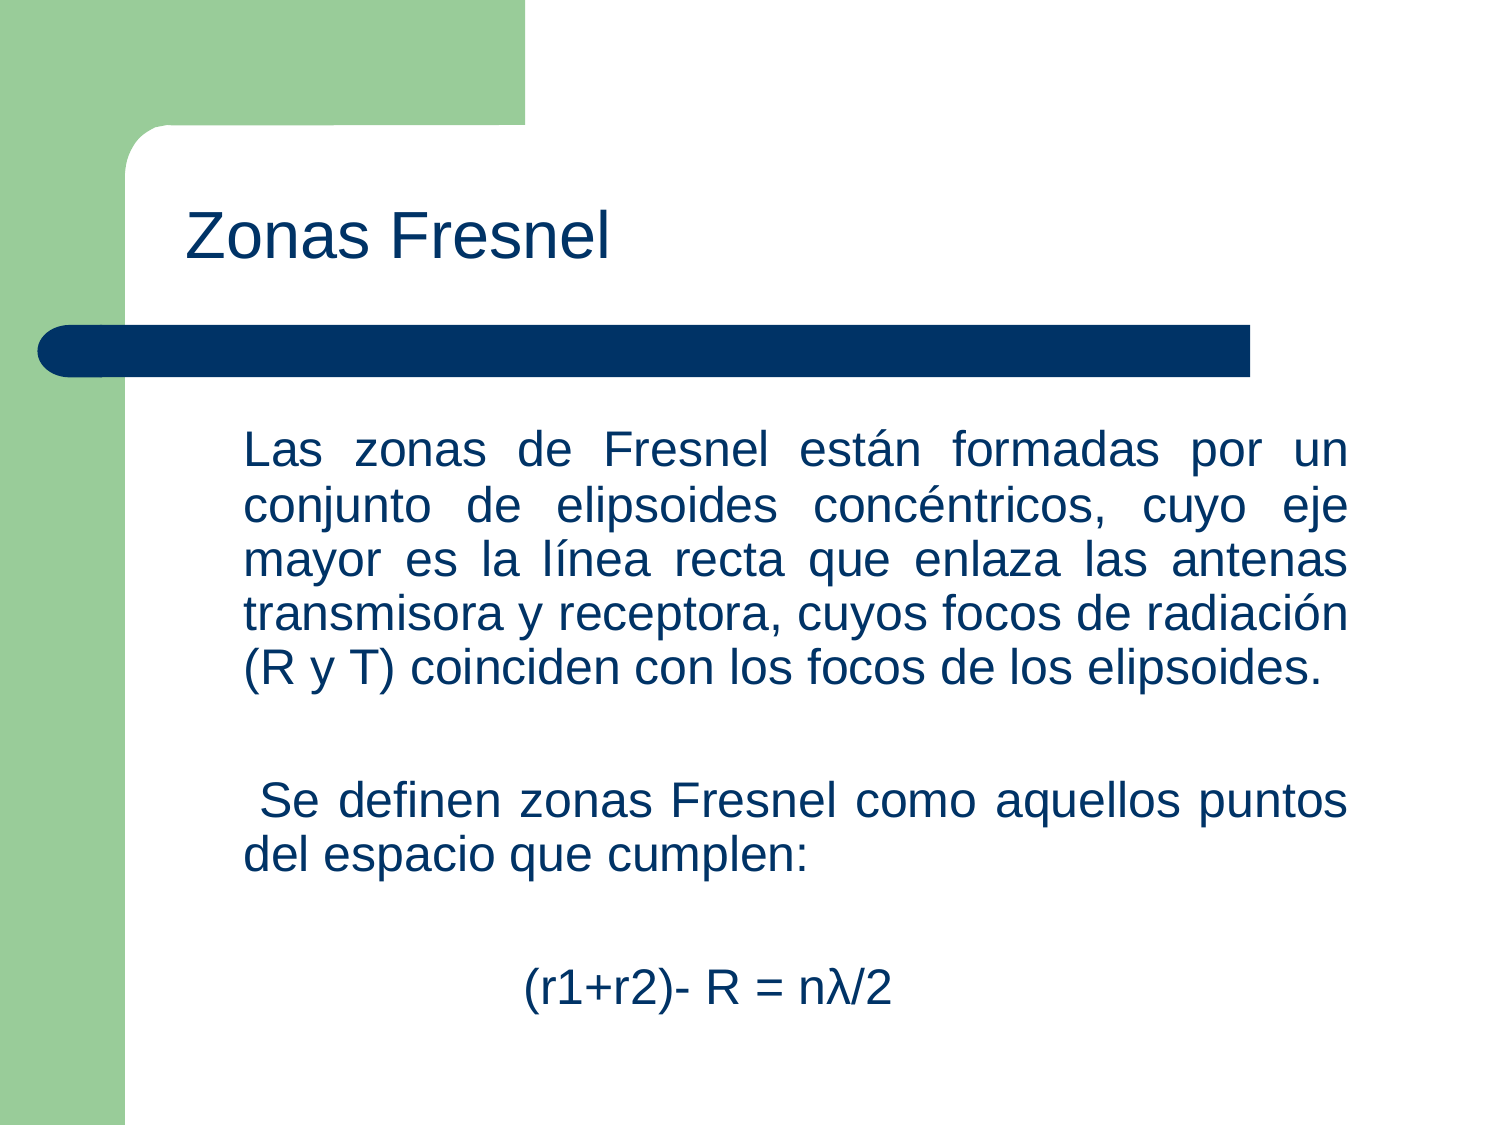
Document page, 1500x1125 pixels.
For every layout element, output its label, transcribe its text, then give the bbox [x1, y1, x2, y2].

list Las zonas de Fresnel están formadas por un conjunto de elipsoides concéntricos, cuyo eje mayor es la línea recta que enlaza las antenas transmisora y receptora, cuyos focos de radiación (R y T) coinciden con los focos de los elipsoides. Se definen zonas Fresnel como aquellos puntos del espacio que cumplen: (r1+r2)- R = nλ/2 [172, 408, 1365, 1125]
text_box Zonas Fresnel [171, 184, 857, 280]
